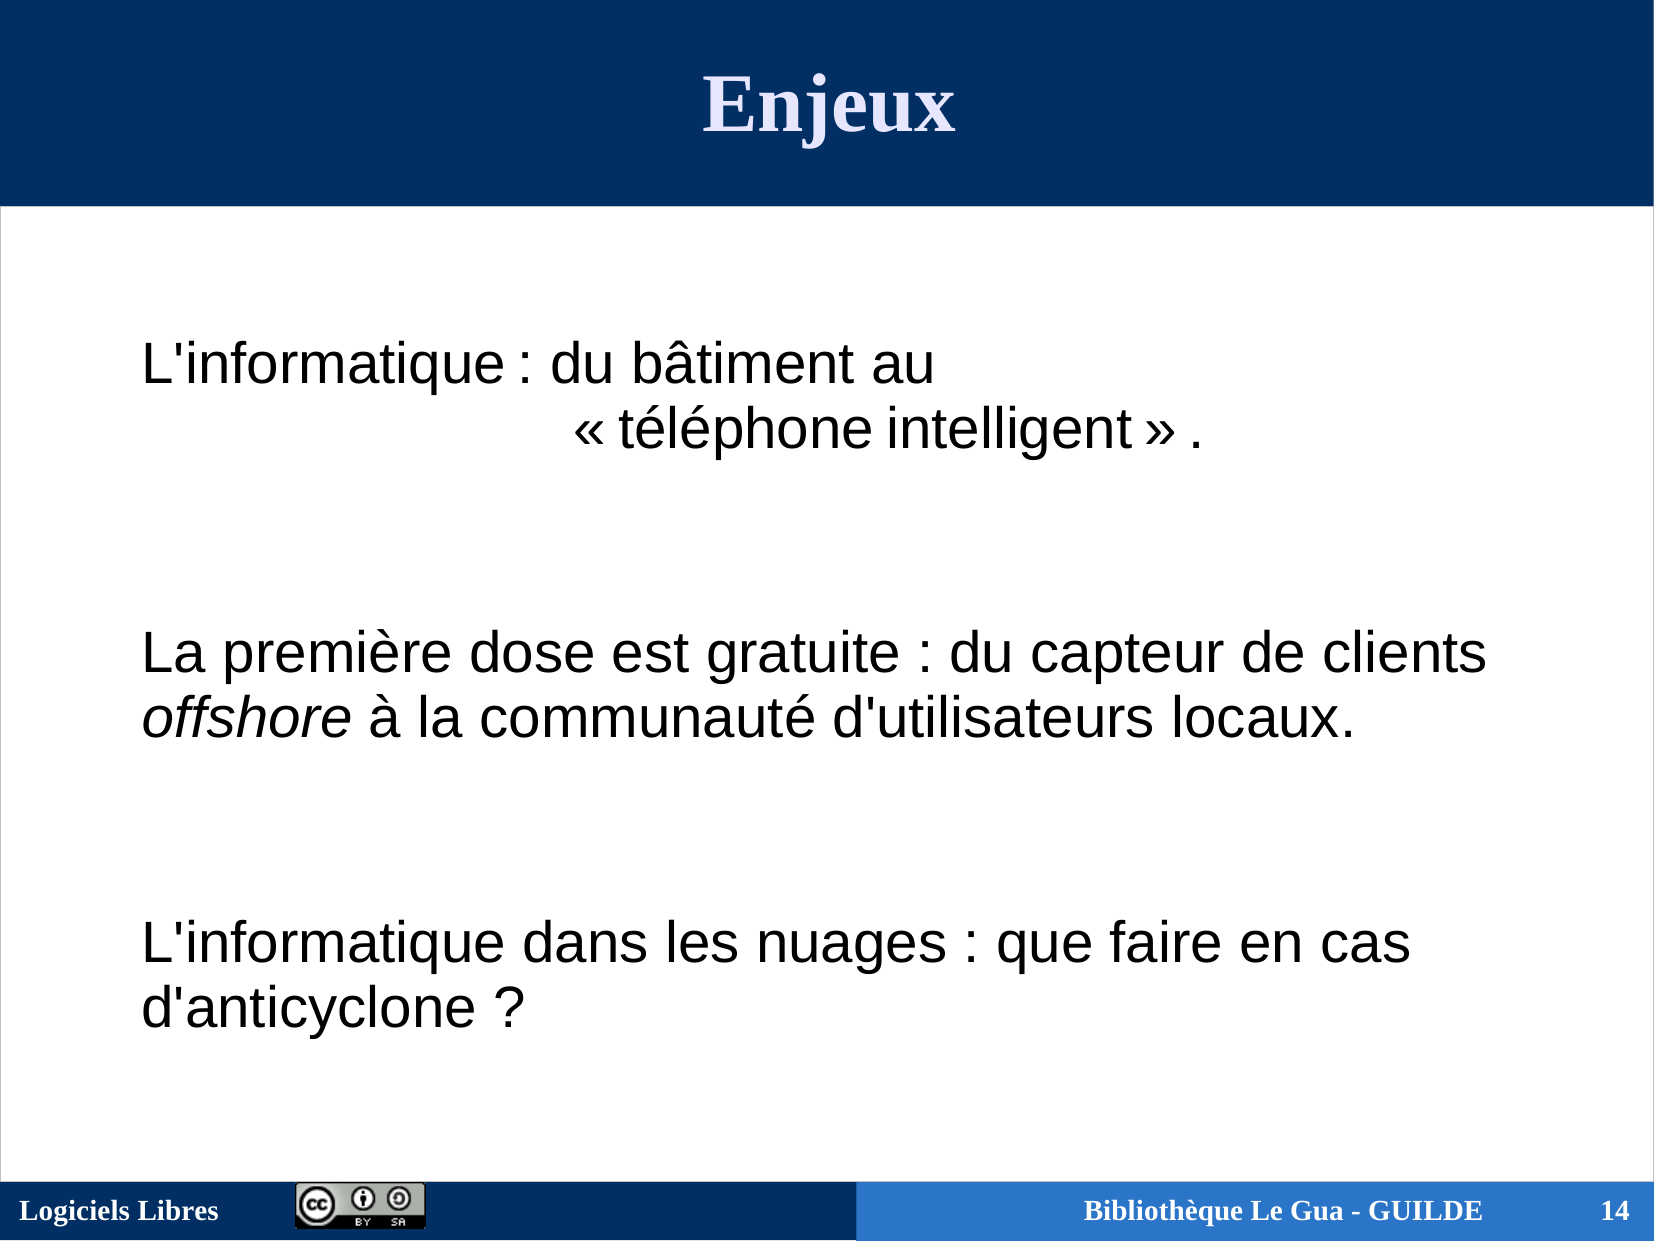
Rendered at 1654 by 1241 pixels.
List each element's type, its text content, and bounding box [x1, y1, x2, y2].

list L'informatique : du bâtiment au « téléphone intelligent » . La première dose est gratuite : du capteur de clients offshore à la communauté d'utilisateurs locaux. L'informatique dans les nuages : que faire en cas d'anticyclone ? [70, 330, 1583, 1040]
title Enjeux [123, 0, 1536, 208]
picture [295, 1182, 426, 1229]
